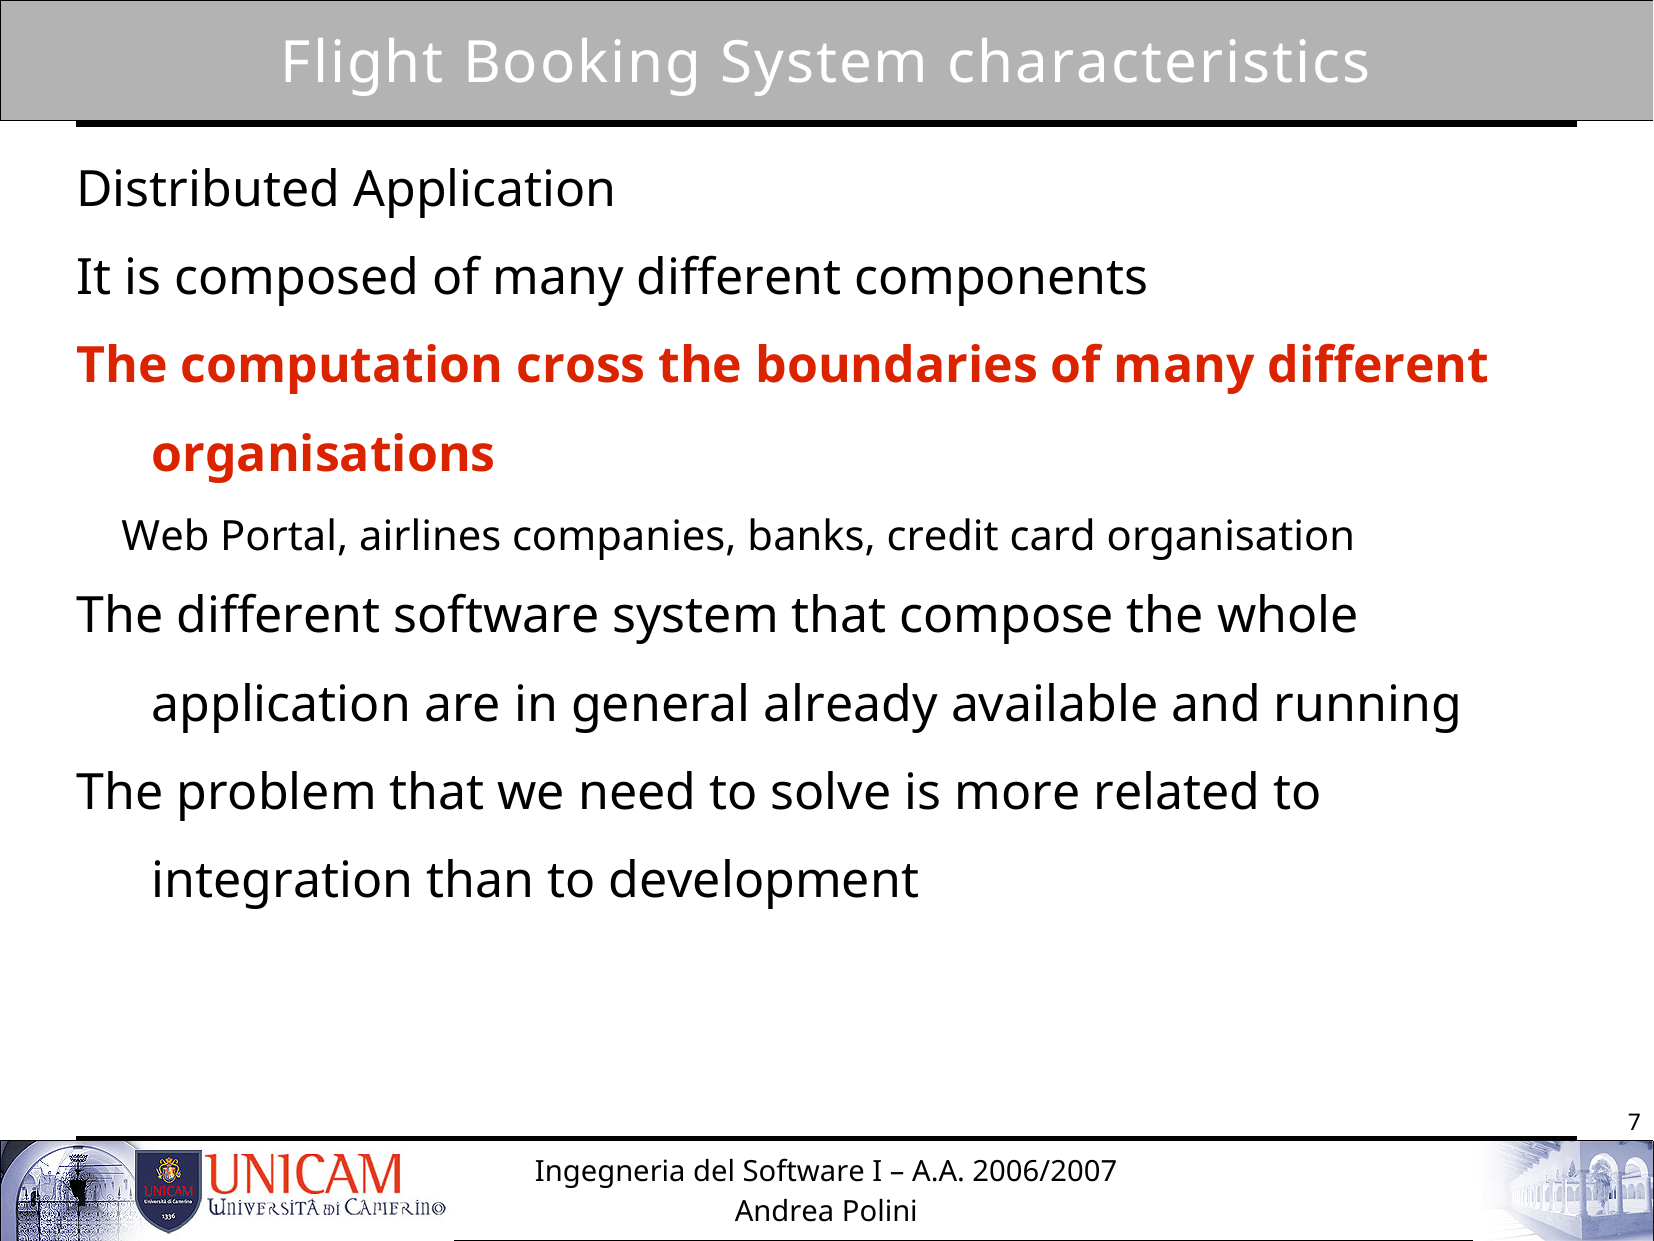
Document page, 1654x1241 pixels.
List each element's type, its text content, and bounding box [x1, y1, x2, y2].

list Distributed Application It is composed of many different components The computation cross the boundaries of many different organisations Web Portal, airlines companies, banks, credit card organisation The different software system that compose the whole application are in general already available and running The problem that we need to solve is more related to integration than to development [76, 152, 1577, 943]
picture [1473, 1141, 1654, 1241]
title Flight Booking System characteristics [0, 0, 1653, 121]
picture [0, 1141, 454, 1241]
